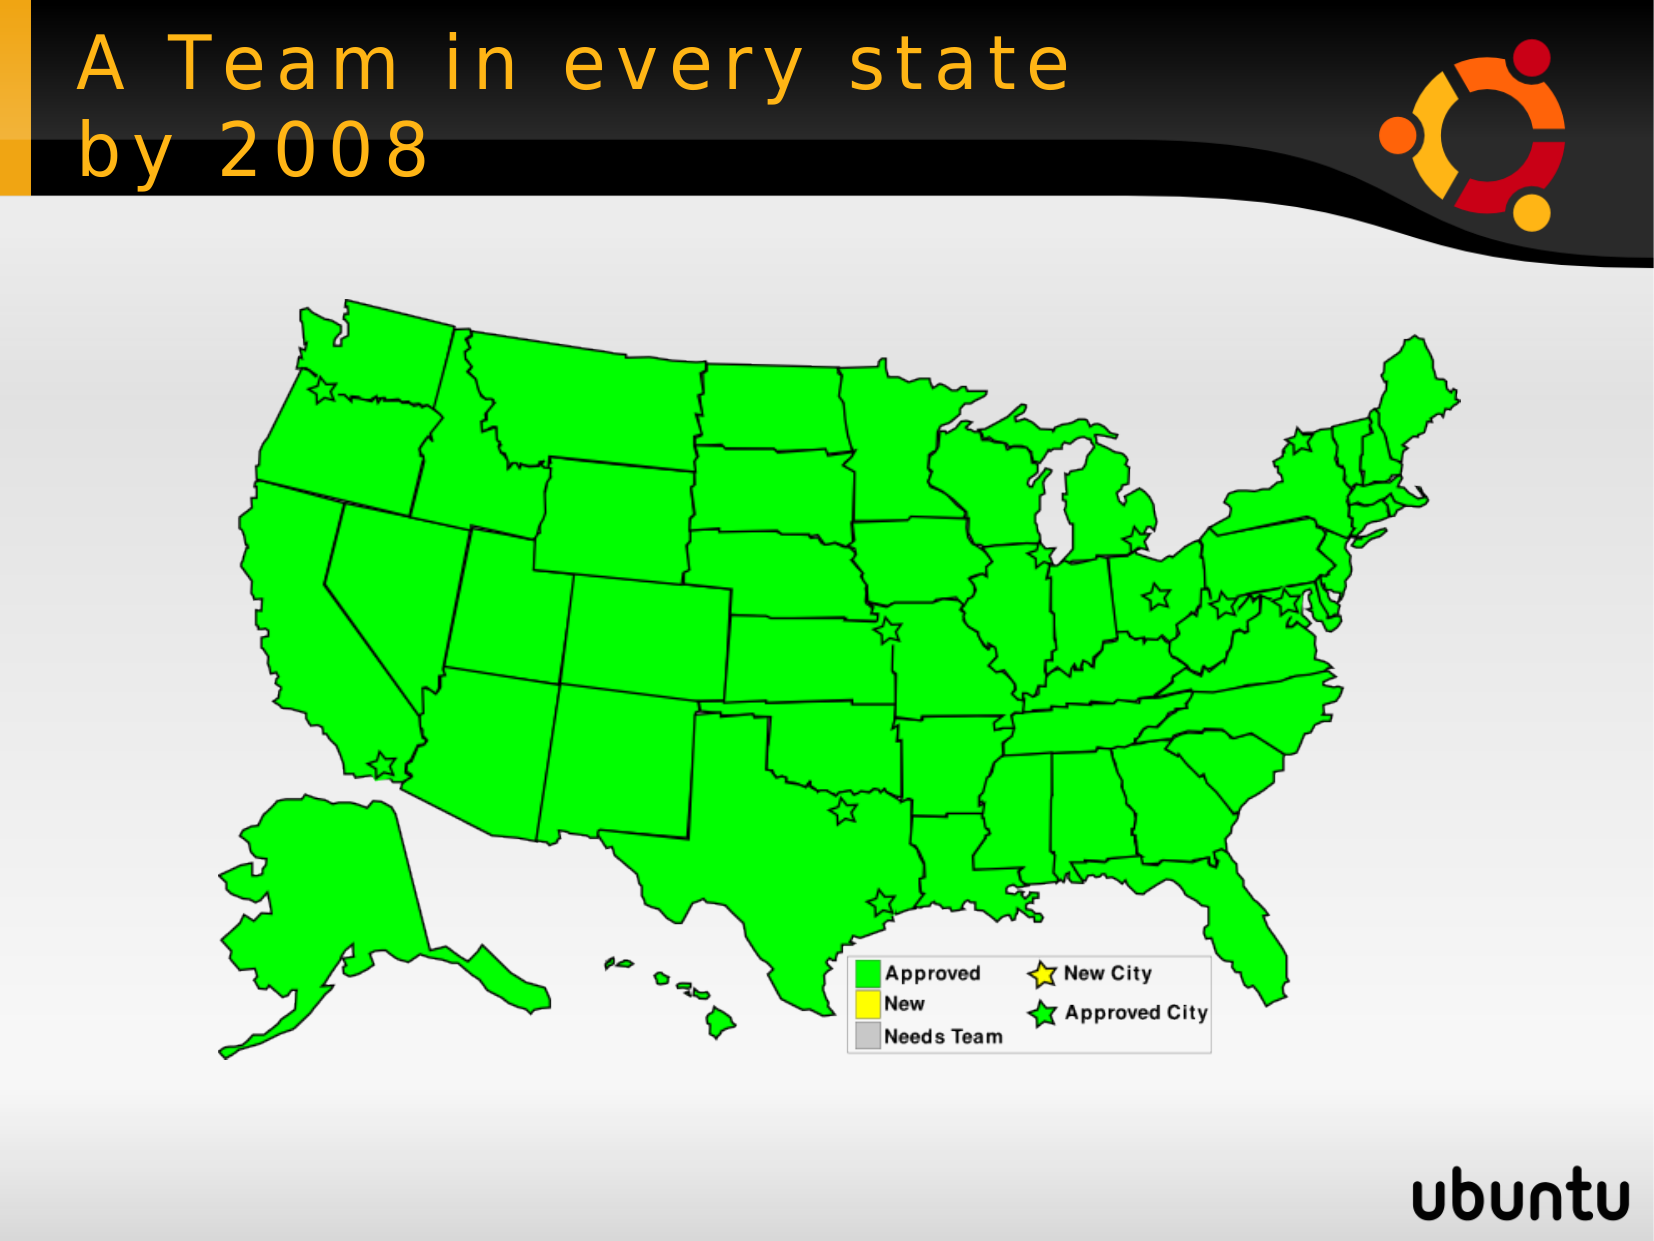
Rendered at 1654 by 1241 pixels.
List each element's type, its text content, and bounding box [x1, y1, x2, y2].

picture [0, 0, 1654, 1241]
title A Team in every state by 2008 [76, 10, 1565, 204]
